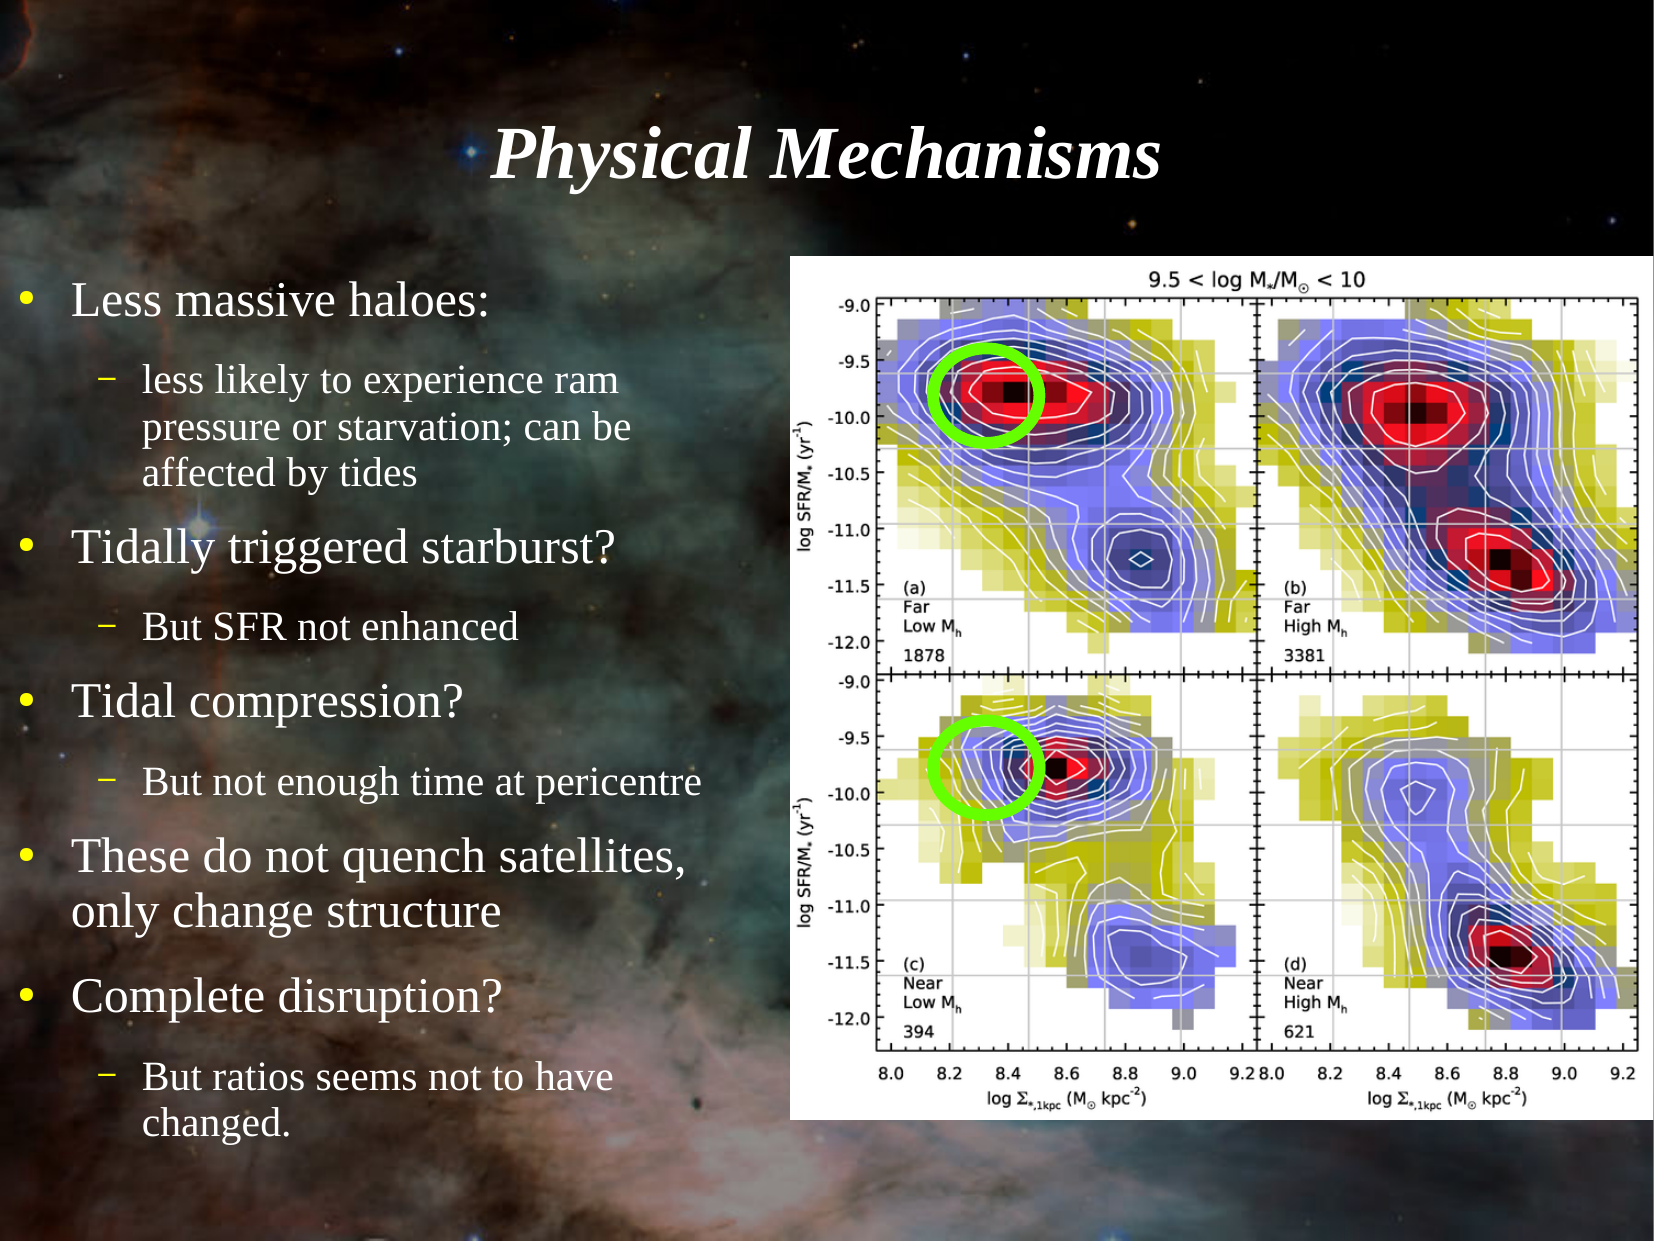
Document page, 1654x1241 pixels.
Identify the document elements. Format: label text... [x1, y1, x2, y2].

title Physical Mechanisms [82, 49, 1571, 257]
picture [0, 0, 1654, 1241]
list Less massive haloes: less likely to experience ram pressure or starvation; can be affected by tides Tidally triggered starburst? But SFR not enhanced Tidal compression? But not enough time at pericentre These do not quench satellites, only change structure Complete disruption? But ratios seems not to have changed. [0, 271, 762, 1151]
